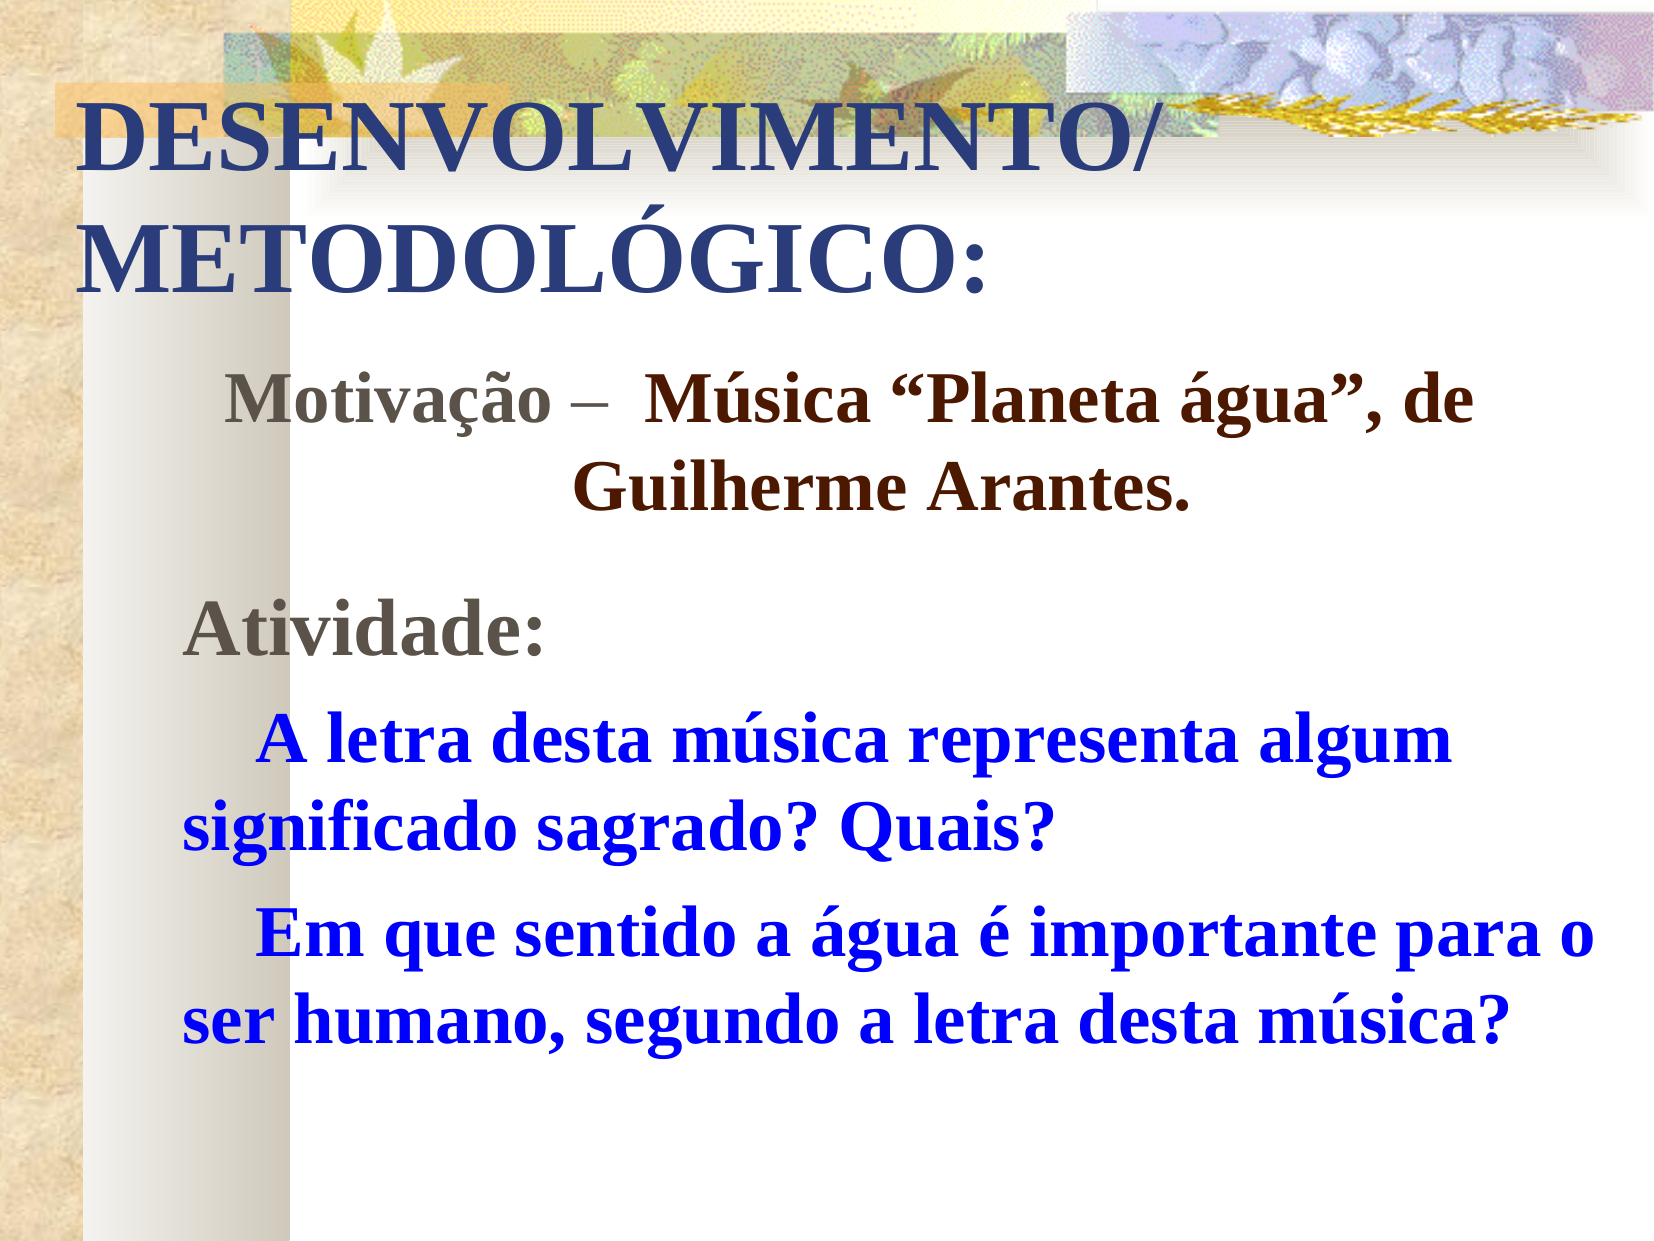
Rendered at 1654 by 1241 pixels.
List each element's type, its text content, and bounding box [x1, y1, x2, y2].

text_box Motivação – Música “Planeta água”, de Guilherme Arantes. Atividade: A letra desta música representa algum significado sagrado? Quais? Em que sentido a água é importante para o ser humano, segundo a letra desta música? [99, 349, 1601, 1118]
picture [0, 0, 1654, 1241]
text_box DESENVOLVIMENTO/ METODOLÓGICO: [75, 67, 1563, 313]
